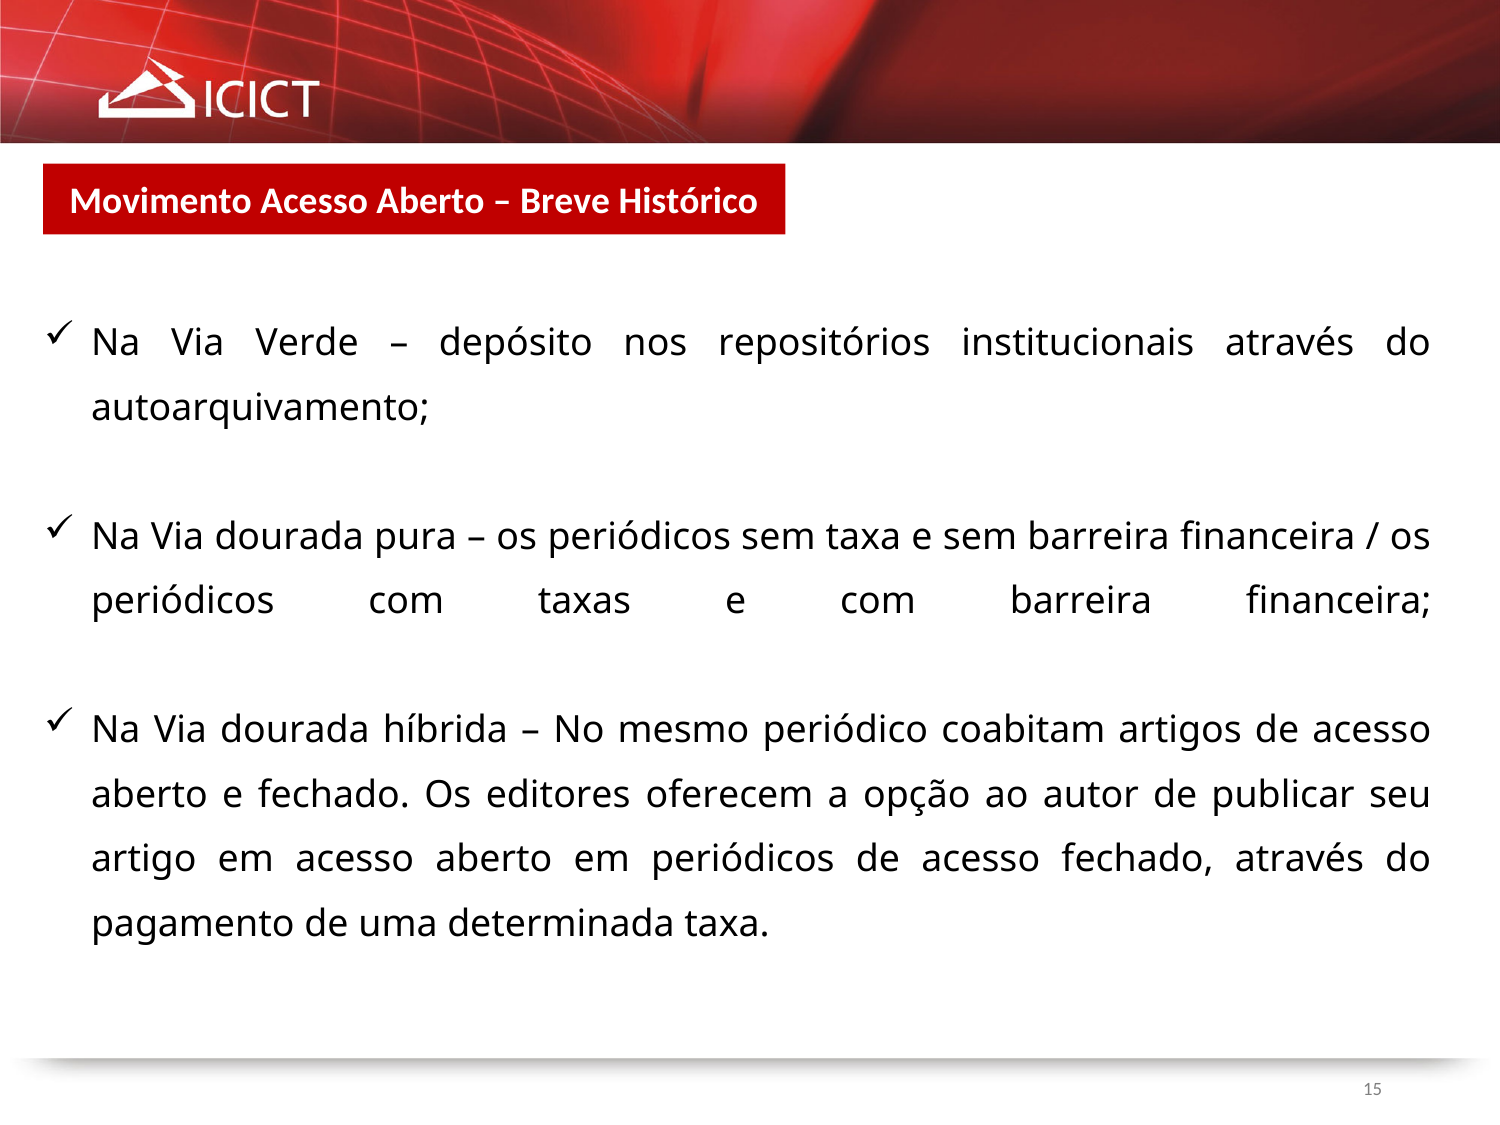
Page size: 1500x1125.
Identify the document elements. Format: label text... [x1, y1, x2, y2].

text_box <número> [1059, 1057, 1397, 1118]
text_box Movimento Acesso Aberto – Breve Histórico [43, 163, 786, 235]
picture [0, 0, 1500, 1125]
text_box Na Via Verde – depósito nos repositórios institucionais através do autoarquivamento; Na Via dourada pura – os periódicos sem taxa e sem barreira financeira / os periódicos com taxas e com barreira financeira; Na Via dourada híbrida – No mesmo periódico coabitam artigos de acesso aberto e fechado. Os editores oferecem a opção ao autor de publicar seu artigo em acesso aberto em periódicos de acesso fechado, através do pagamento de uma determinada taxa. [29, 290, 1447, 952]
